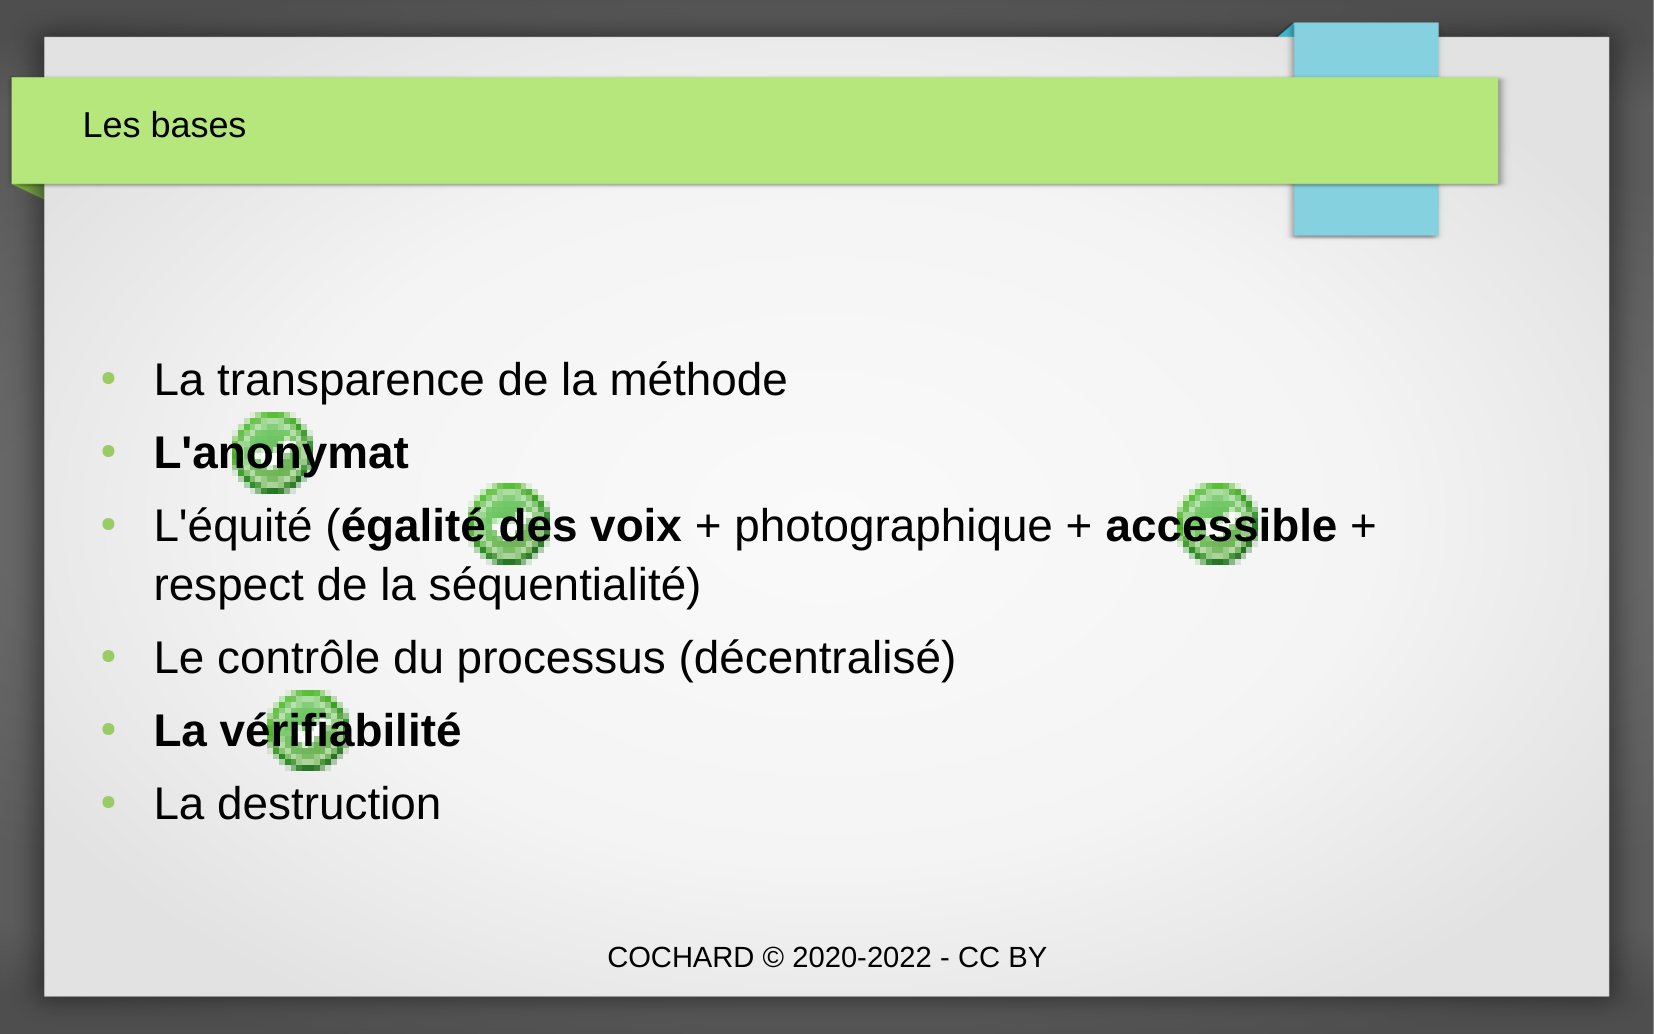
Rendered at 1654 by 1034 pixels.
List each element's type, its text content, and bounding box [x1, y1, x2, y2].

list La transparence de la méthode L'anonymat L'équité (égalité des voix + photographique + accessible + respect de la séquentialité) Le contrôle du processus (décentralisé) La vérifiabilité La destruction [82, 249, 1571, 849]
picture [0, 0, 1654, 1034]
title Les bases [82, 39, 1235, 210]
